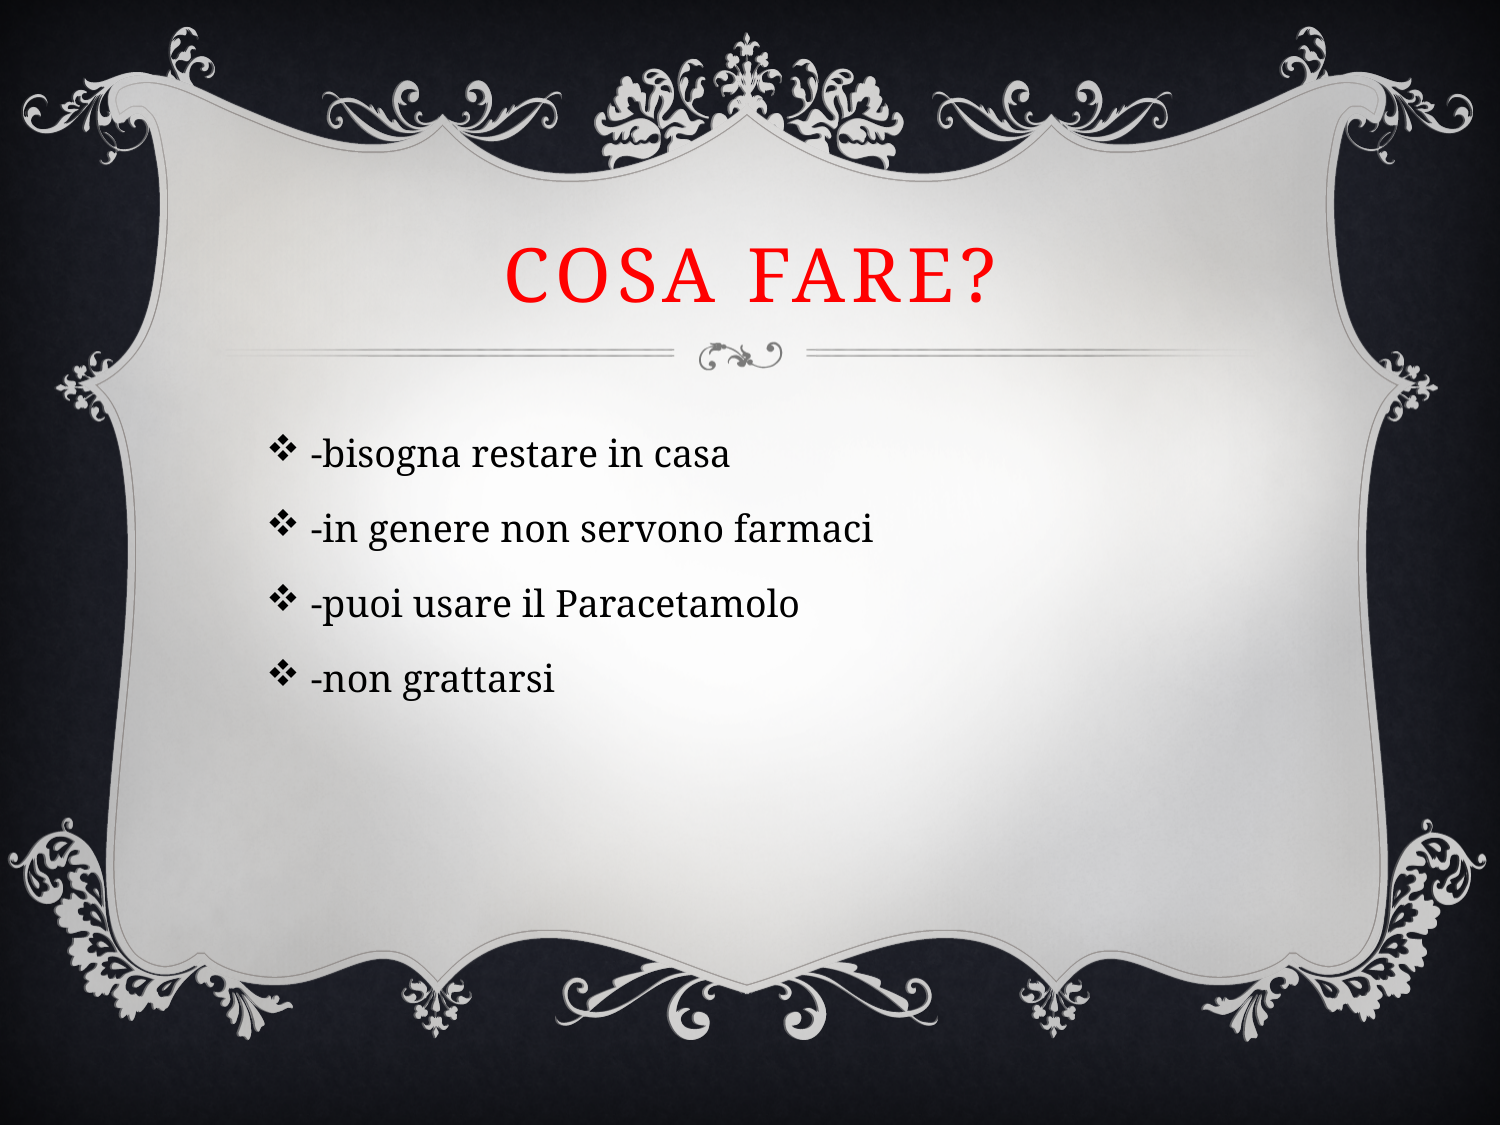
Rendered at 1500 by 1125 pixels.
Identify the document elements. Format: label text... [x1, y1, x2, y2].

title Cosa fare? [225, 212, 1275, 325]
picture [0, 0, 1500, 1125]
list -bisogna restare in casa -in genere non servono farmaci -puoi usare il Paracetamolo -non grattarsi [225, 399, 1275, 900]
